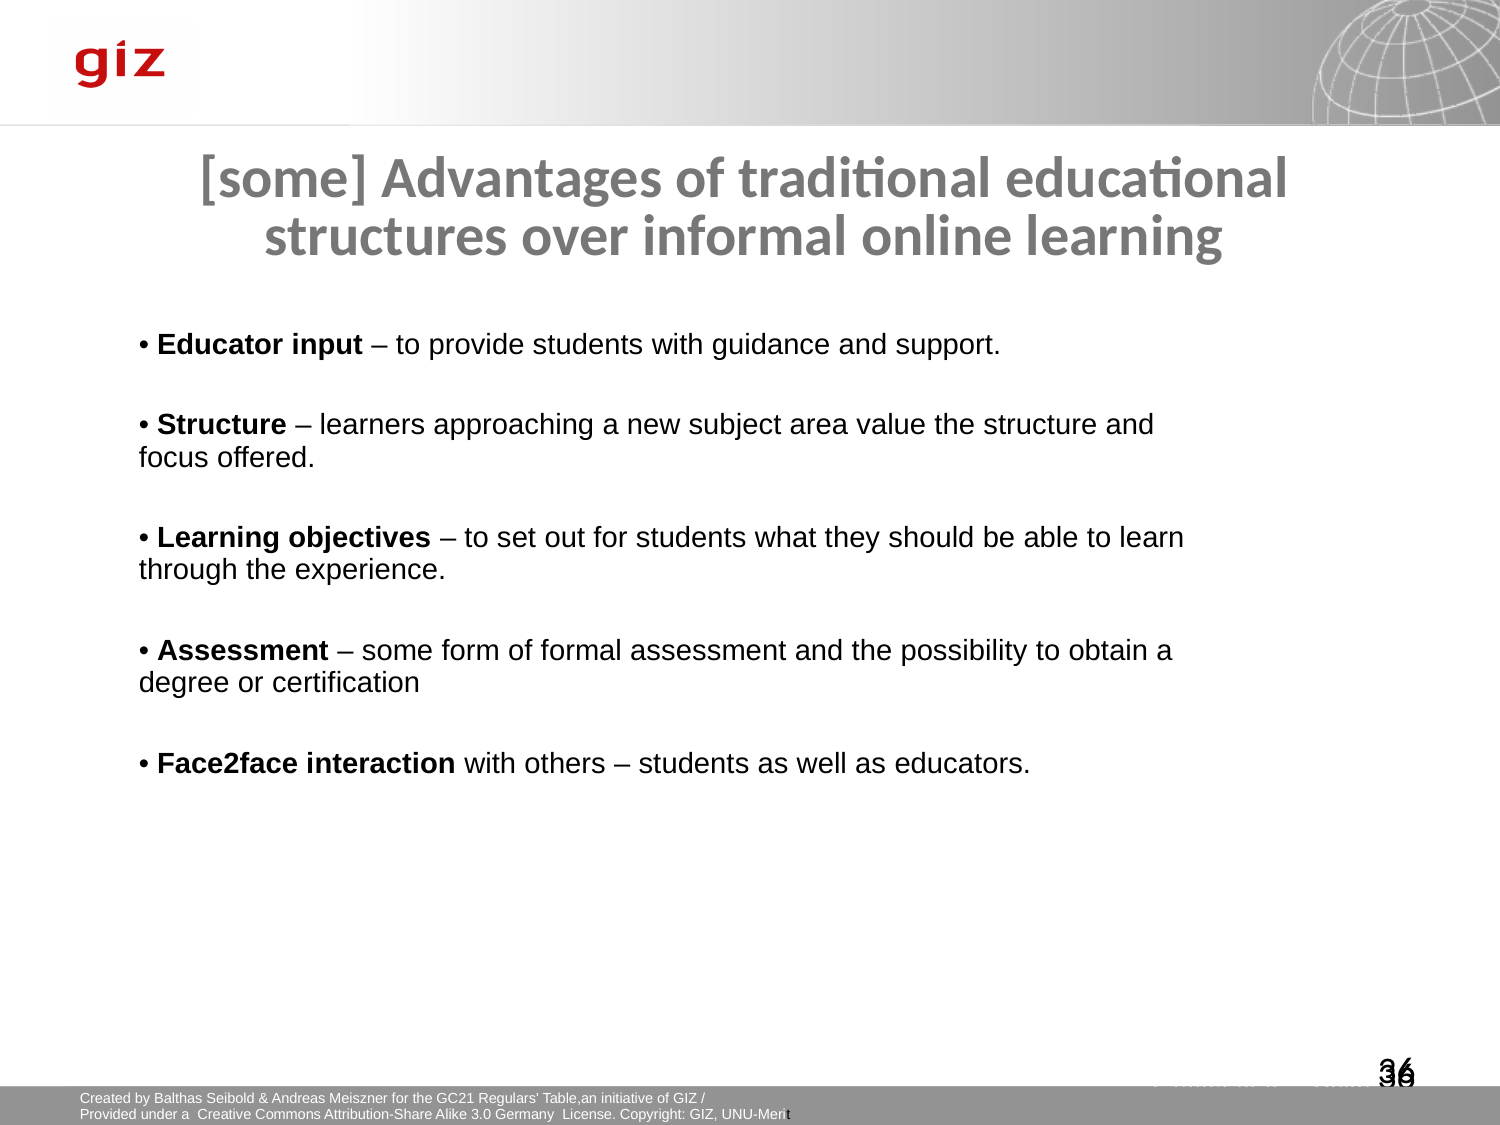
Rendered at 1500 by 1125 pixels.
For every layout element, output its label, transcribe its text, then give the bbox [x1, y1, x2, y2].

text_box Educator input – to provide students with guidance and support. Structure – learners approaching a new subject area value the structure and focus offered. Learning objectives – to set out for students what they should be able to learn through the experience. Assessment – some form of formal assessment and the possibility to obtain a degree or certification Face2face interaction with others – students as well as educators. [123, 320, 1247, 1030]
list [some] Advantages of traditional educational structures over informal online learning [88, 146, 1400, 303]
